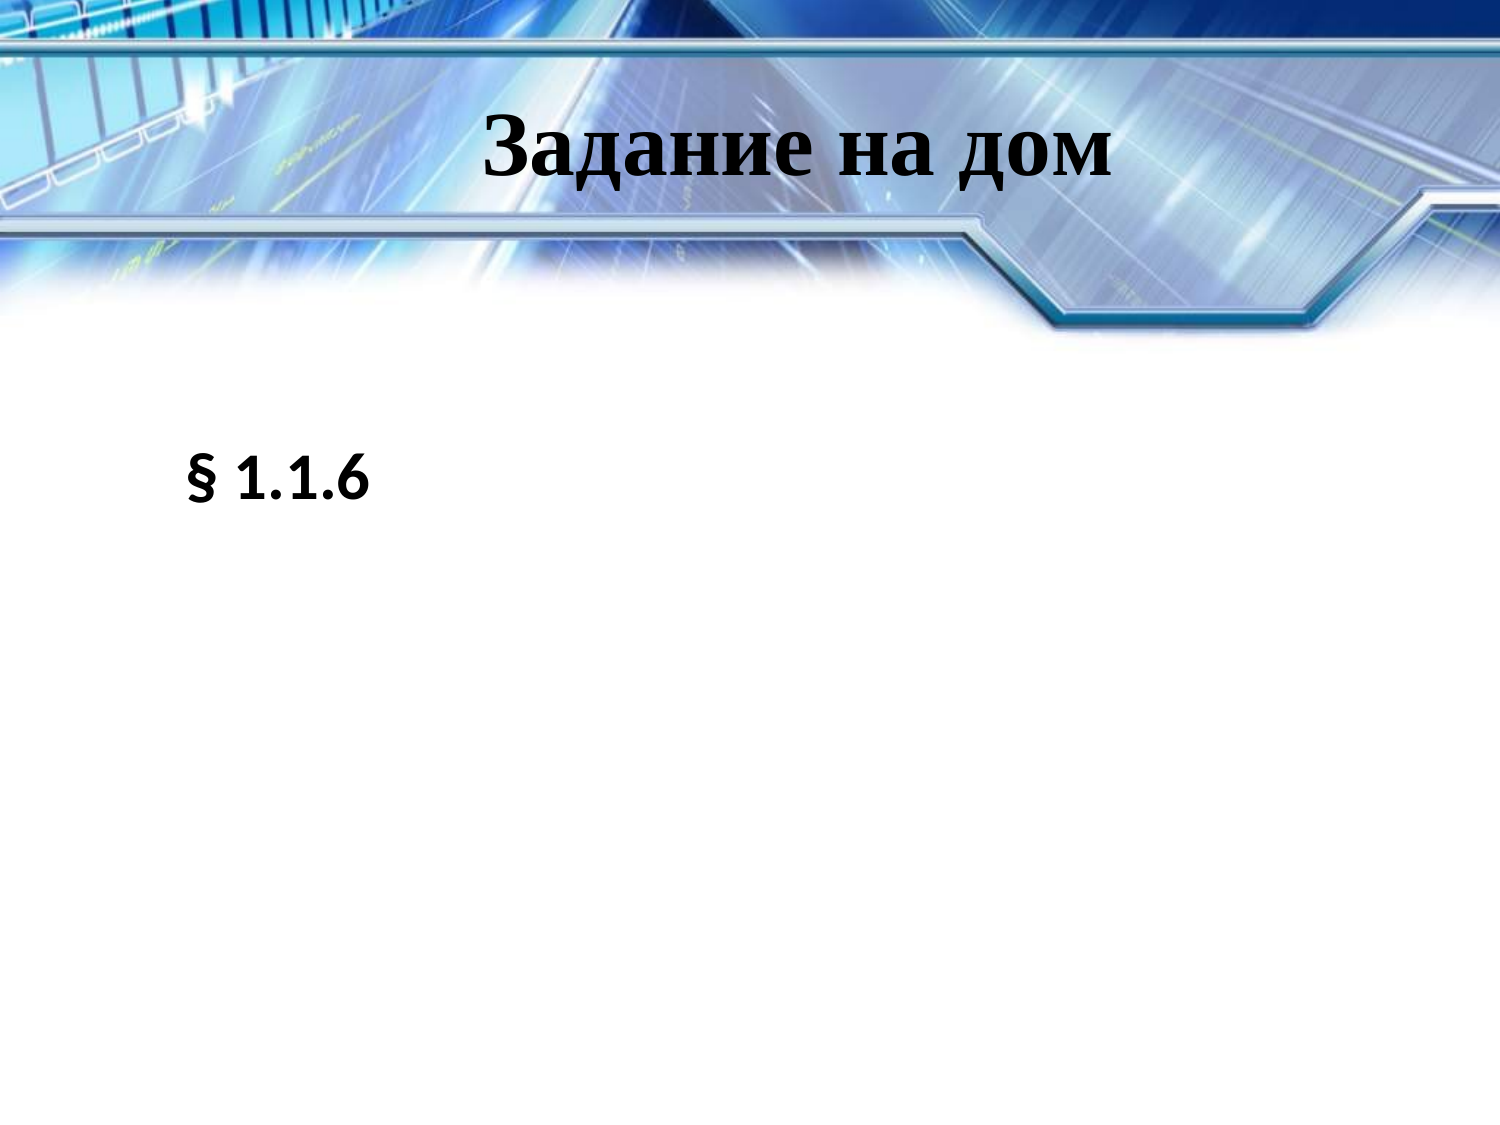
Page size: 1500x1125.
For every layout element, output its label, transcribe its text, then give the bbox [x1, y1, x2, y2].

picture [0, 0, 1500, 1125]
list § 1.1.6 [171, 425, 1425, 1005]
title Задание на дом [171, 21, 1425, 257]
